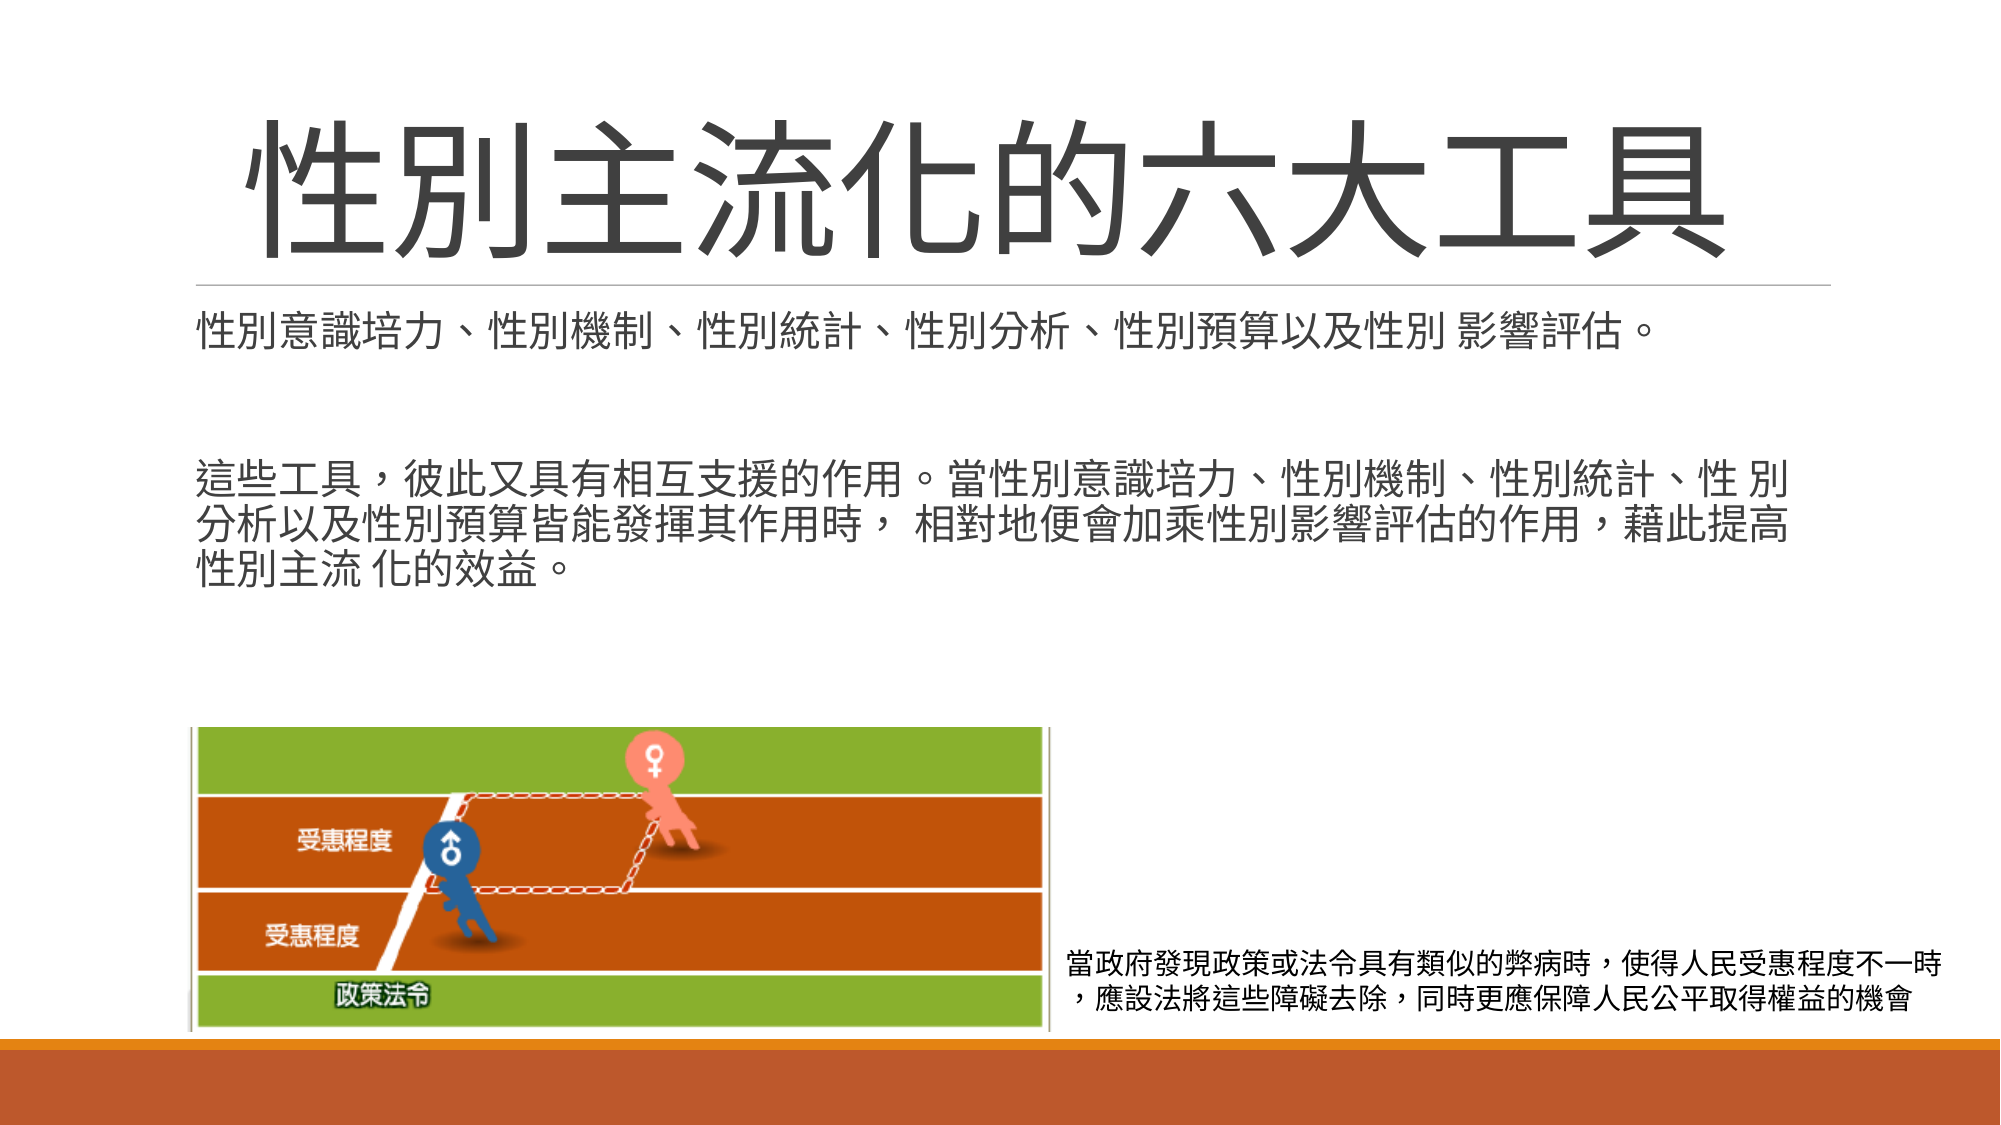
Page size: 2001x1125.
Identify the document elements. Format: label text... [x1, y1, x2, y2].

title 性別主流化的六大工具 [180, 47, 1830, 285]
picture [180, 727, 1052, 1032]
text_box 當政府發現政策或法令具有類似的弊病時，使得人民受惠程度不一時 ，應設法將這些障礙去除，同時更應保障人民公平取得權益的機會 [1051, 937, 2000, 1023]
list 性別意識培力、性別機制、性別統計、性別分析、性別預算以及性別 影響評估。 這些工具，彼此又具有相互支援的作用。當性別意識培力、性別機制、性別統計、性 別分析以及性別預算皆能發揮其作用時， 相對地便會加乘性別影響評估的作用，藉此提高性別主流 化的效益。 [180, 302, 1830, 937]
